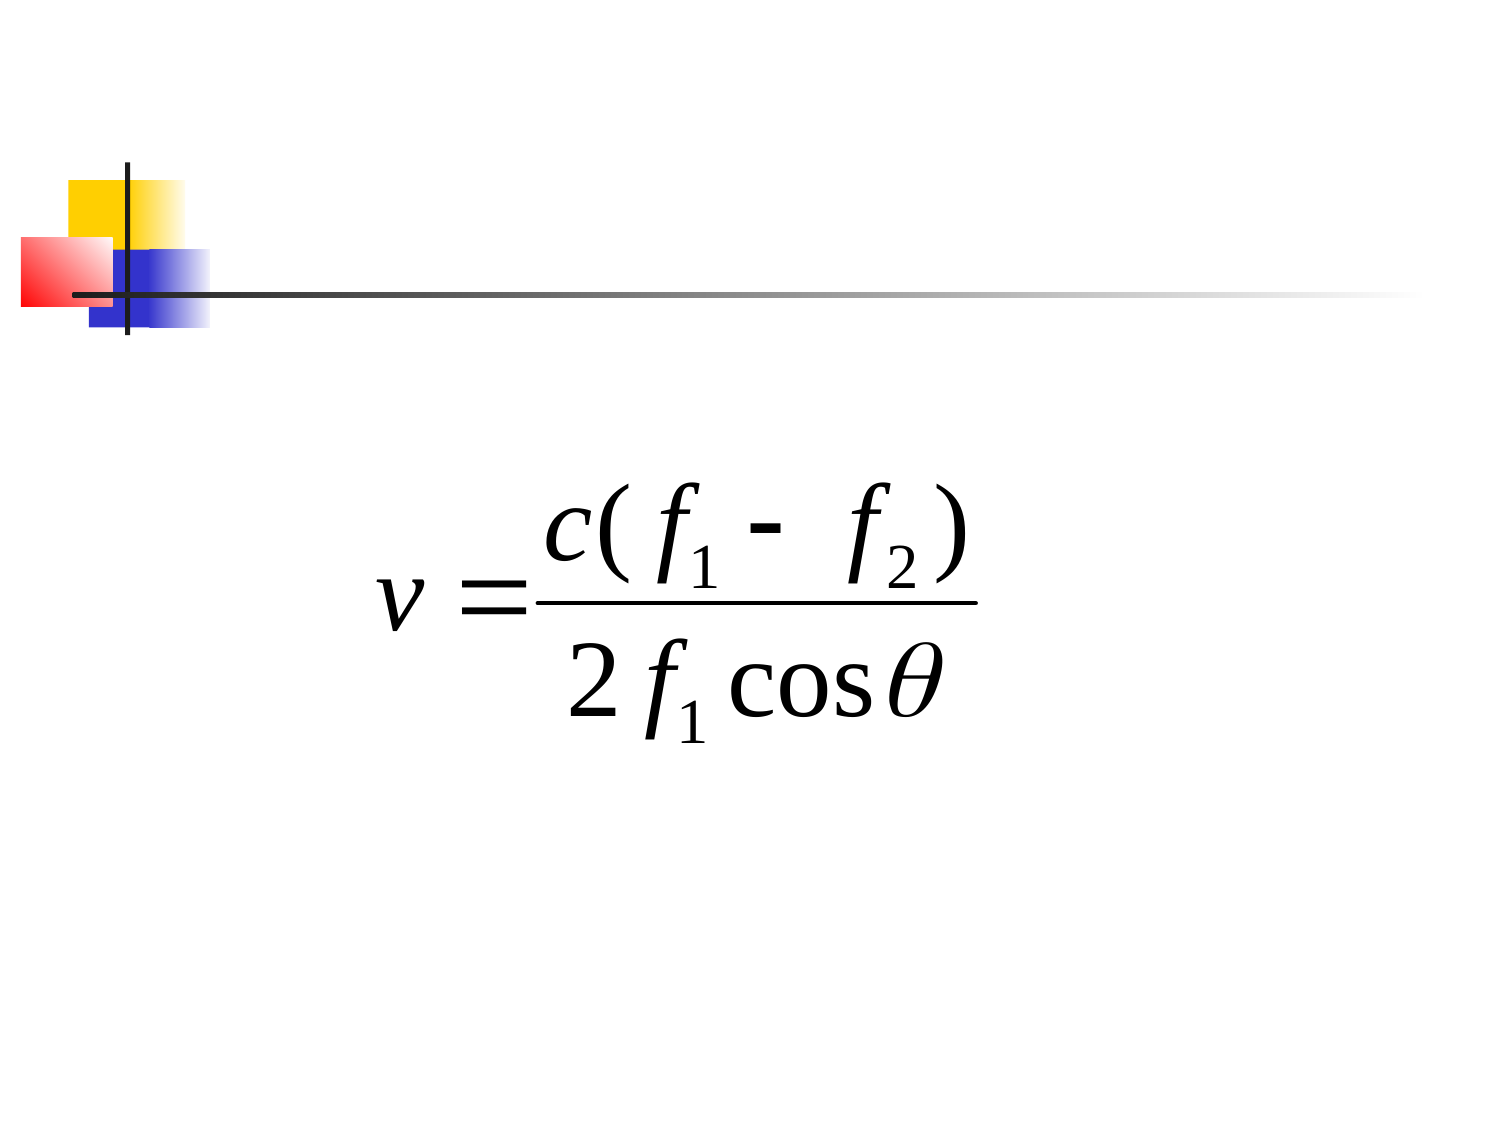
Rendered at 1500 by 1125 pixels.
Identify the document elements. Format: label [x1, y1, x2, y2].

chart [360, 456, 999, 769]
